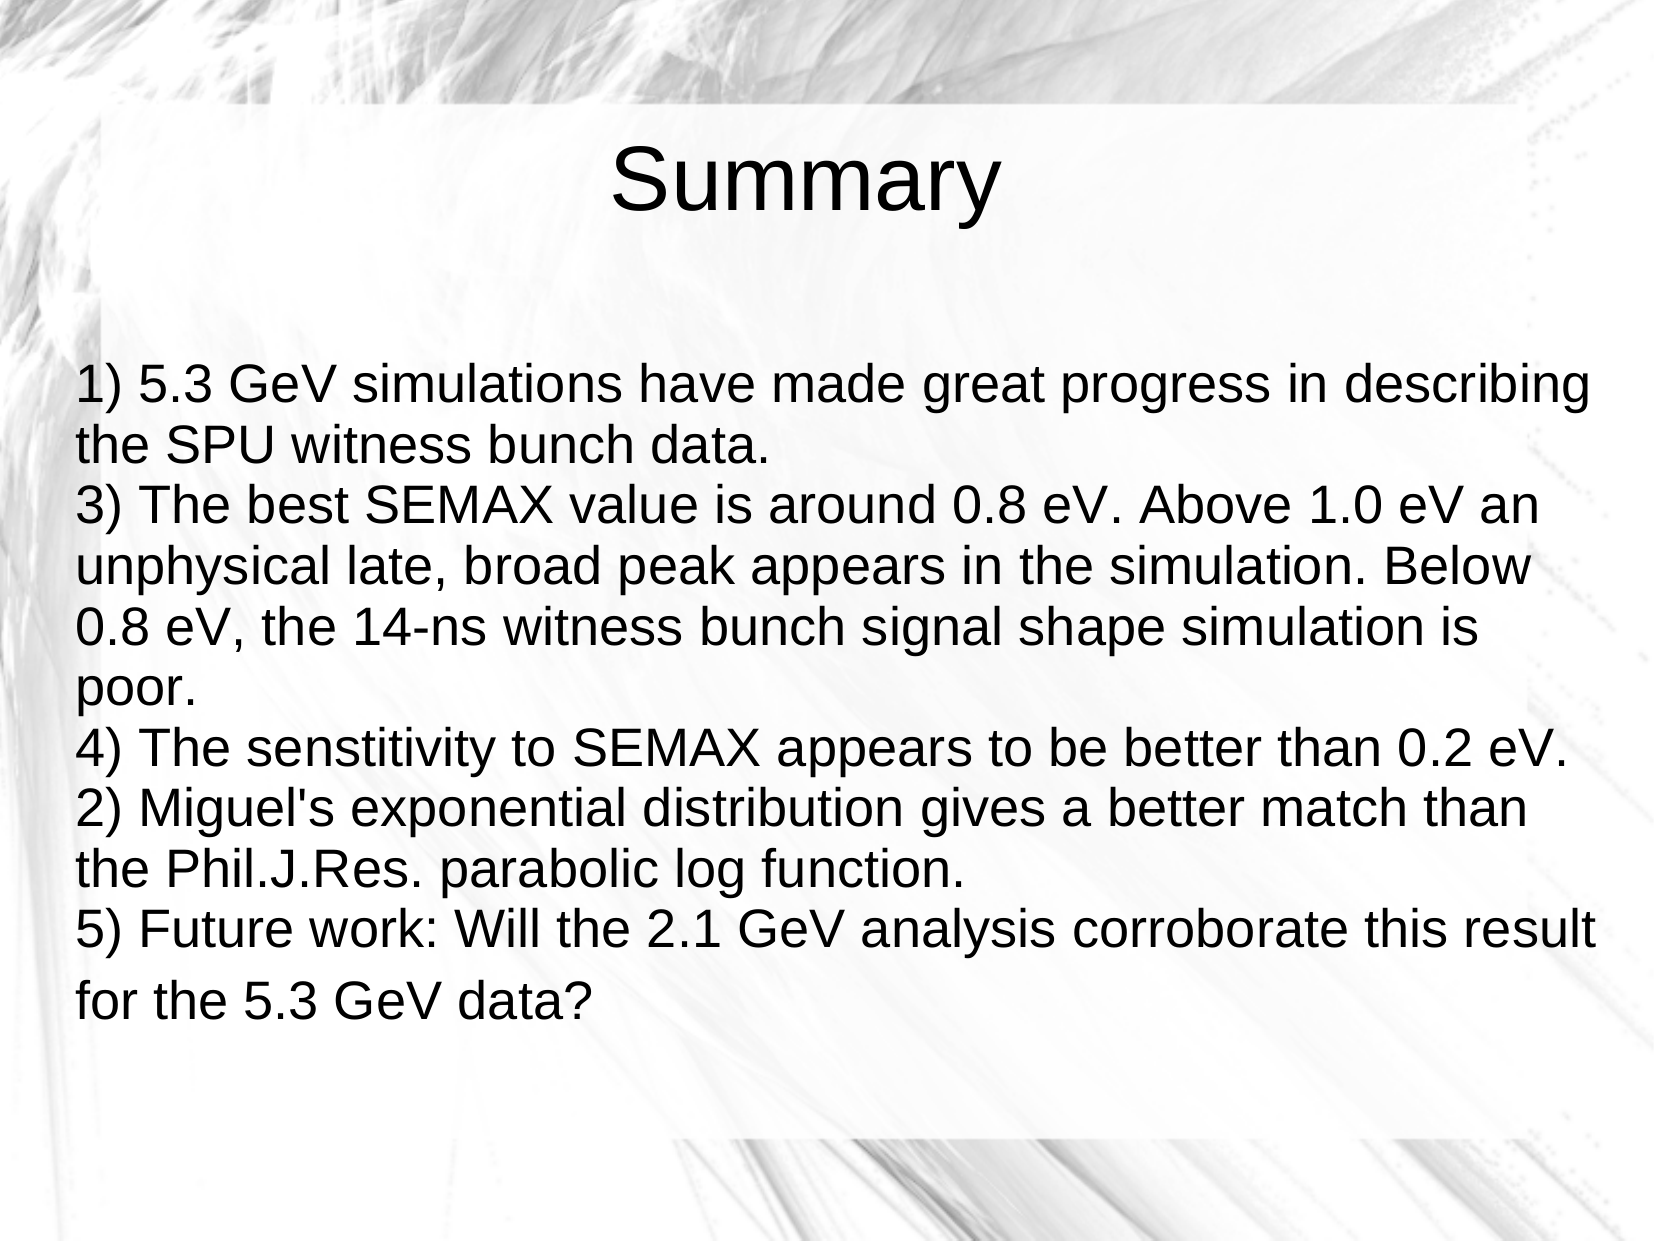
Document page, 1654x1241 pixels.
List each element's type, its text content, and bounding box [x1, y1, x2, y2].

picture [0, 0, 1654, 1241]
title Summary [112, 94, 1501, 263]
subtitle 1) 5.3 GeV simulations have made great progress in describing the SPU witness bunch data. 3) The best SEMAX value is around 0.8 eV. Above 1.0 eV an unphysical late, broad peak appears in the simulation. Below 0.8 eV, the 14-ns witness bunch signal shape simulation is poor. 4) The senstitivity to SEMAX appears to be better than 0.2 eV. 2) Miguel's exponential distribution gives a better match than the Phil.J.Res. parabolic log function. 5) Future work: Will the 2.1 GeV analysis corroborate this result for the 5.3 GeV data? [75, 225, 1613, 1163]
